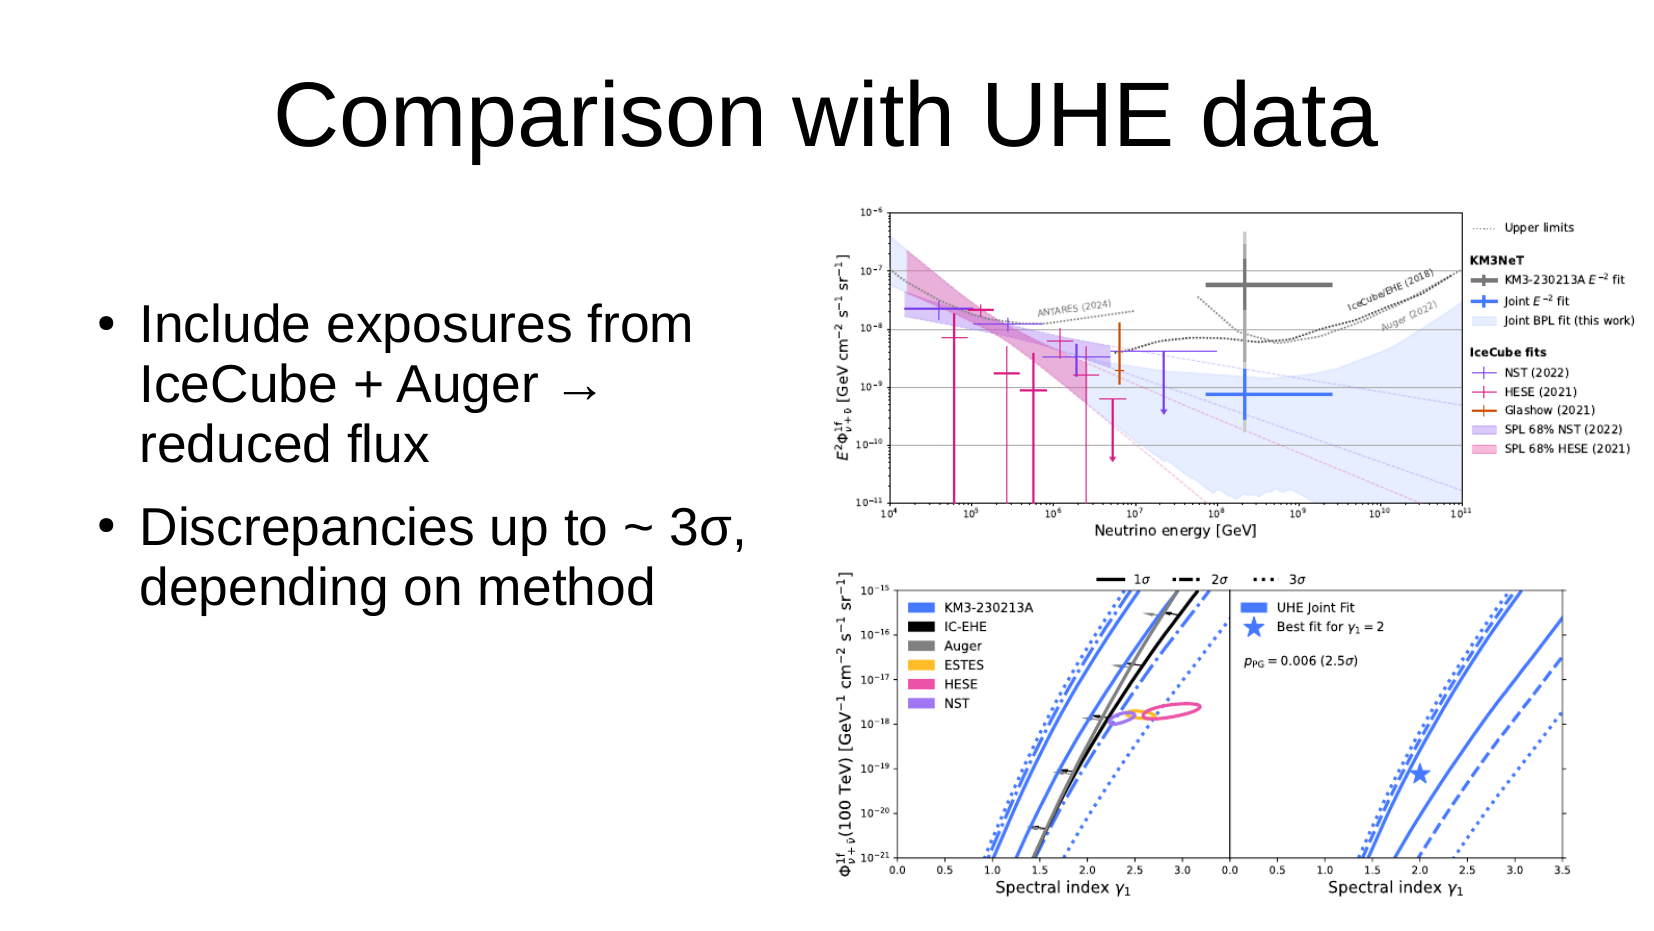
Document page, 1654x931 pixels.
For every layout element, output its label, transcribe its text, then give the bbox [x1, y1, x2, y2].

picture [825, 192, 1651, 905]
title Comparison with UHE data [82, 37, 1571, 193]
list Include exposures from IceCube + Auger → reduced flux Discrepancies up to ~ 3σ, depending on method [82, 294, 751, 677]
